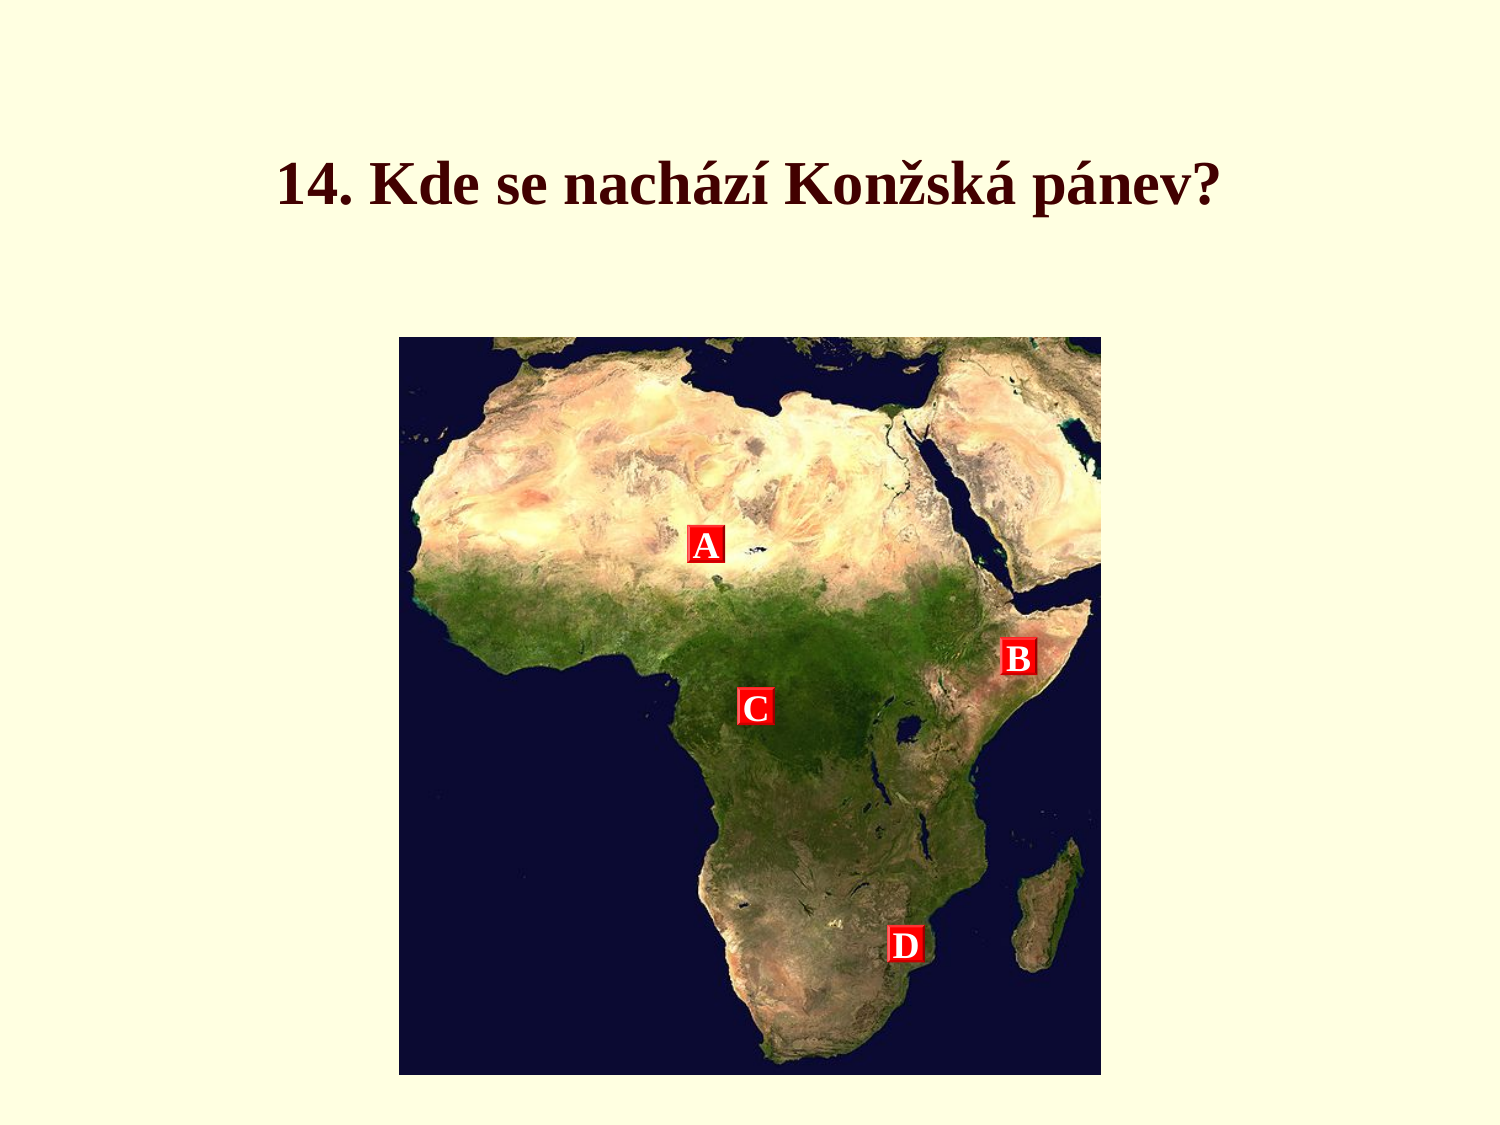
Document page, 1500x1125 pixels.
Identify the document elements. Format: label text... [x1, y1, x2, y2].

text_box D [890, 928, 922, 960]
title 14. Kde se nachází Konžská pánev? [0, 135, 1500, 225]
text_box B [1003, 640, 1035, 672]
text_box A [690, 528, 722, 560]
text_box C [740, 690, 772, 722]
text_box [399, 337, 1101, 1076]
